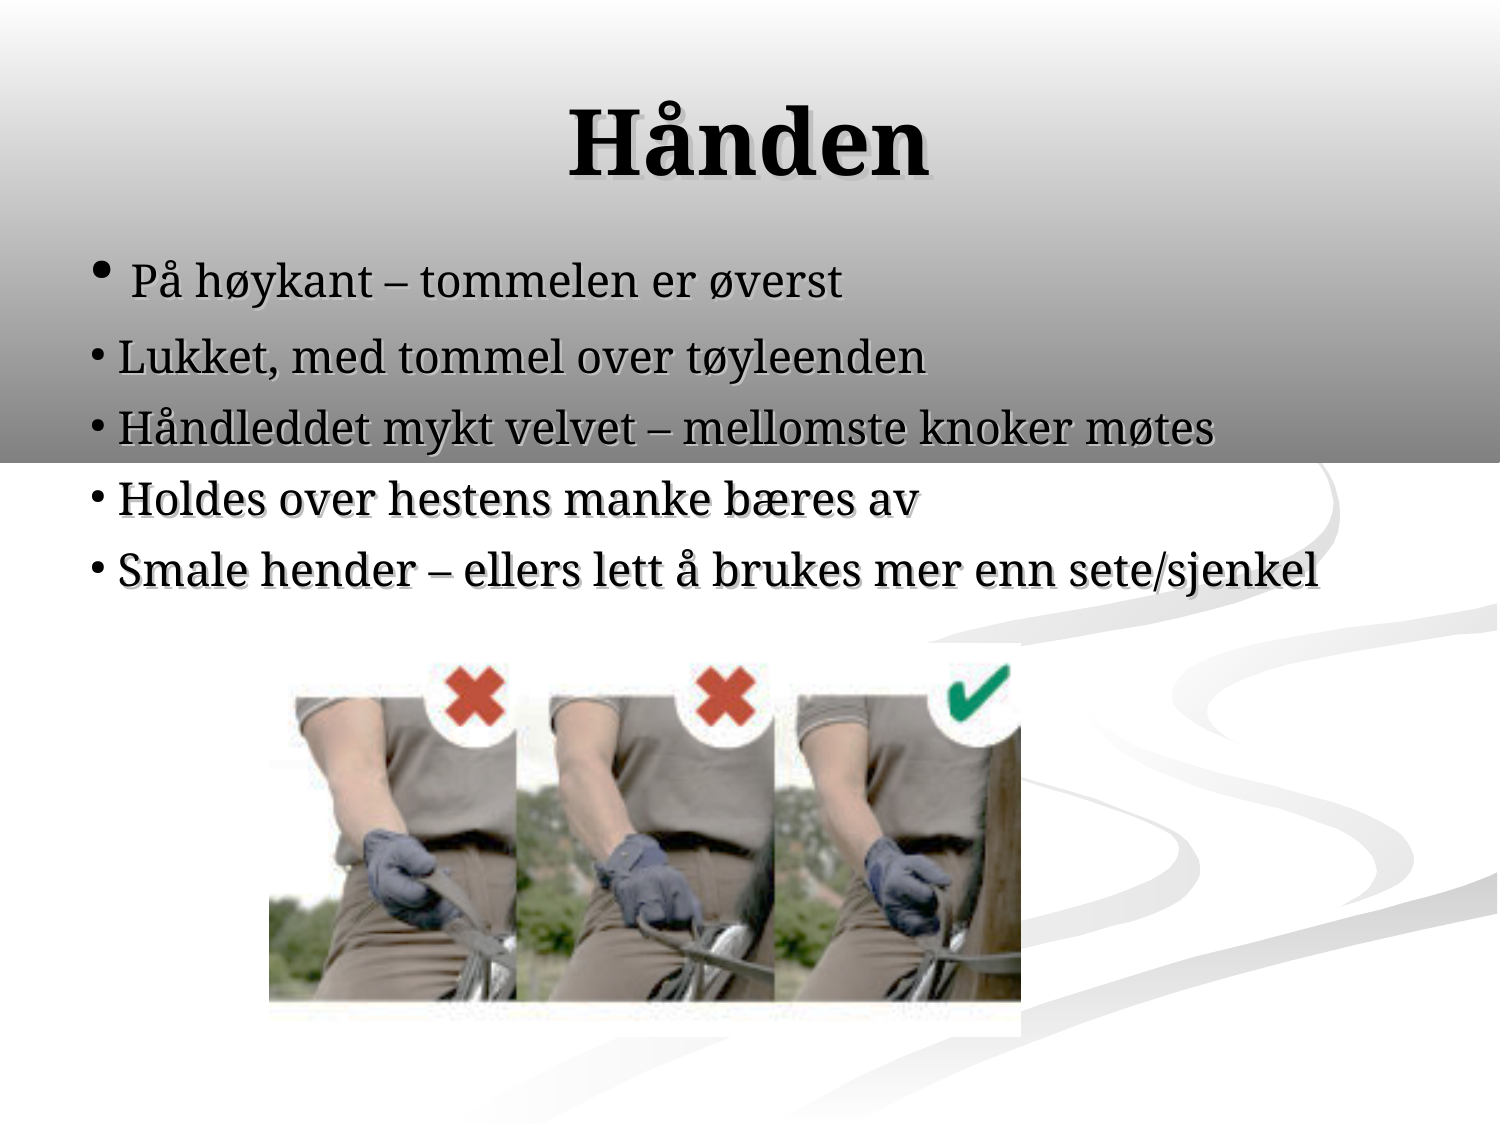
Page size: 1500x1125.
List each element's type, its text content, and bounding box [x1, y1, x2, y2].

list På høykant – tommelen er øverst Lukket, med tommel over tøyleenden Håndleddet mykt velvet – mellomste knoker møtes Holdes over hestens manke bæres av Smale hender – ellers lett å brukes mer enn sete/sjenkel [75, 223, 1425, 967]
title Hånden [75, 21, 1426, 257]
picture [269, 643, 1021, 1037]
